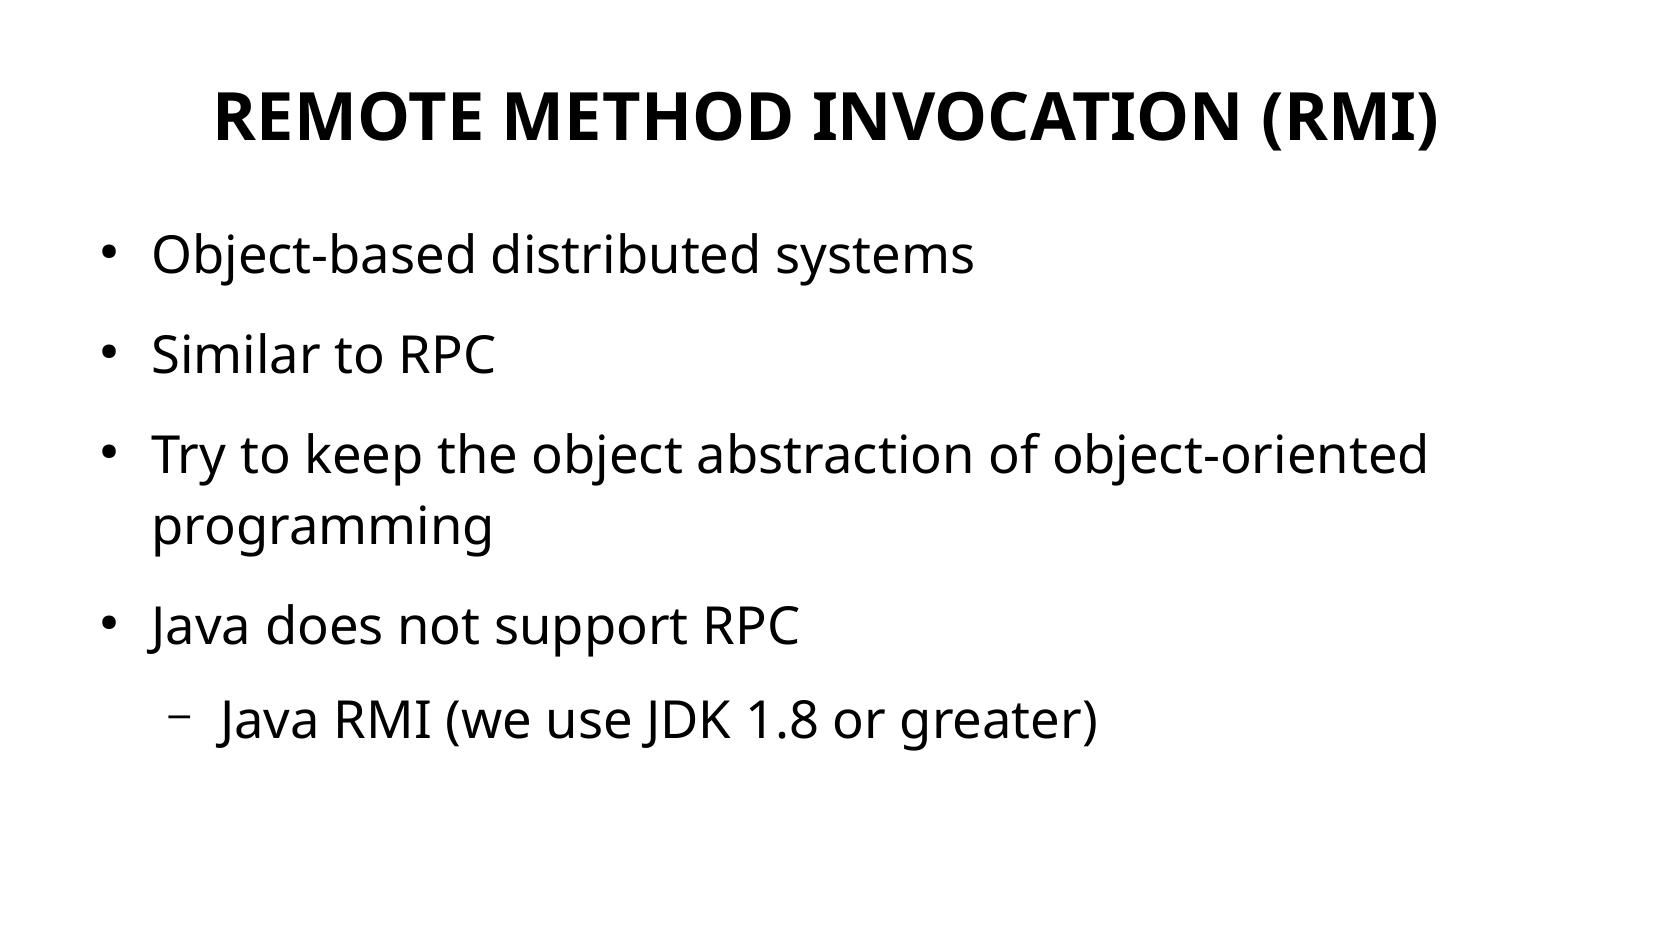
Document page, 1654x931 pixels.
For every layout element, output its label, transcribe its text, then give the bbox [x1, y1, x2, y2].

list Object-based distributed systems Similar to RPC Try to keep the object abstraction of object-oriented programming Java does not support RPC Java RMI (we use JDK 1.8 or greater) [82, 217, 1571, 757]
title REMOTE METHOD INVOCATION (RMI) [82, 36, 1571, 193]
